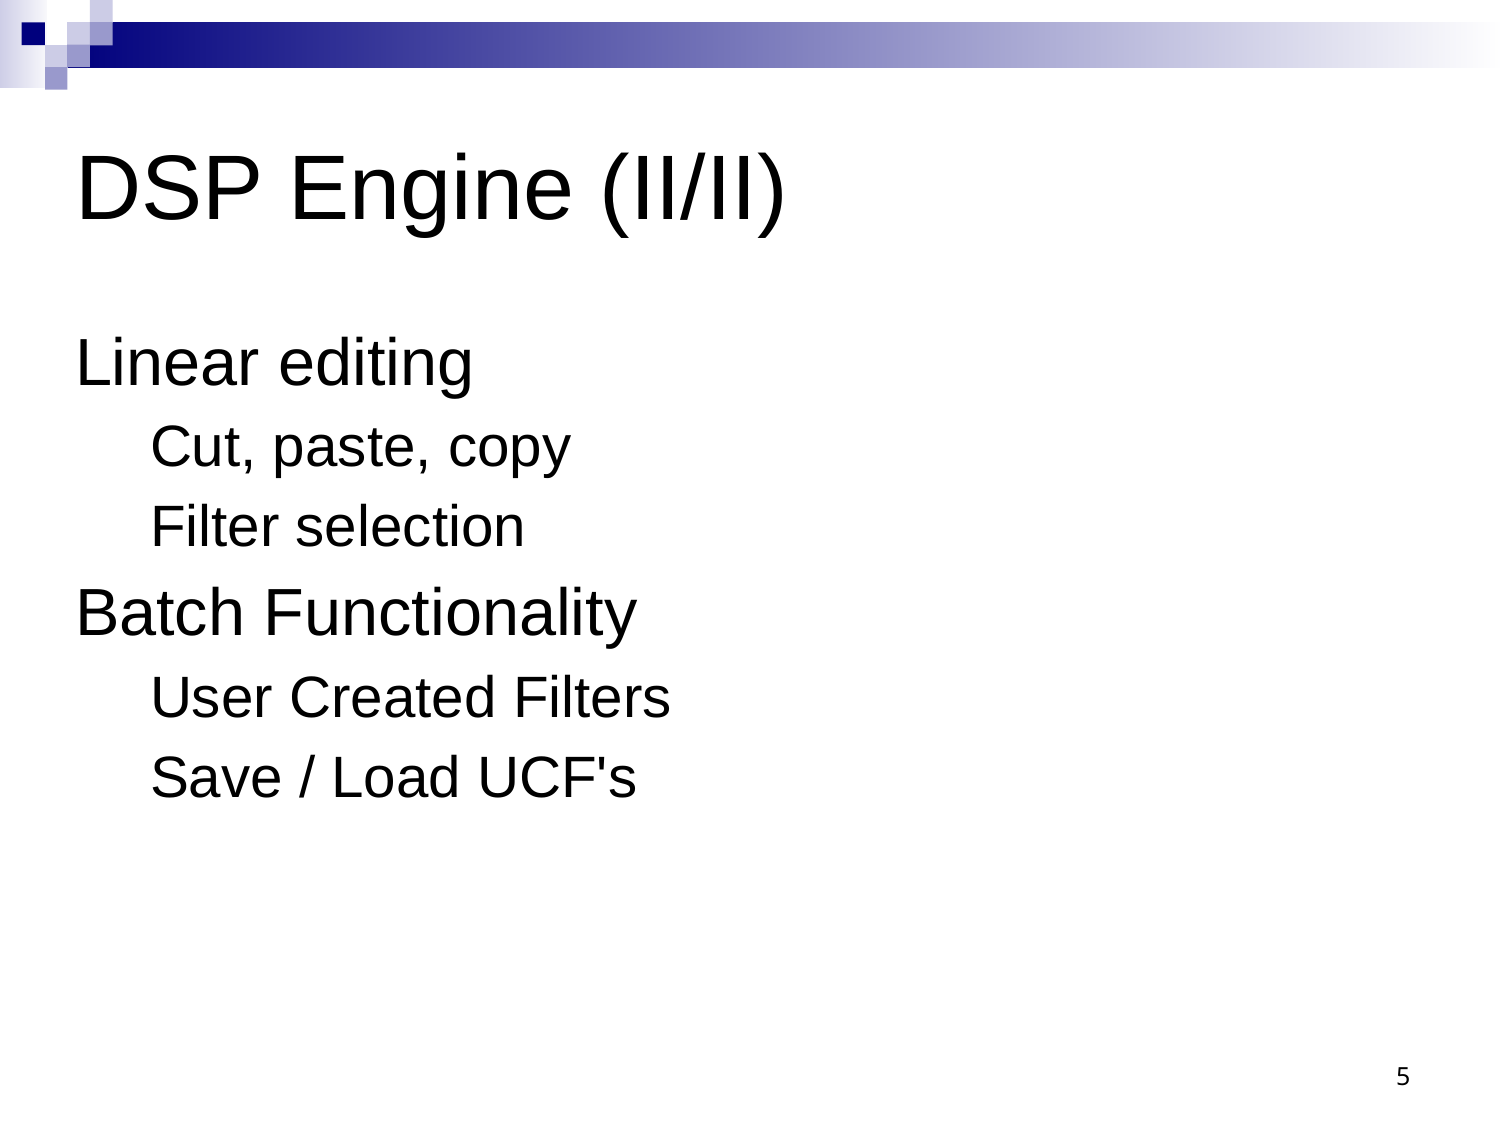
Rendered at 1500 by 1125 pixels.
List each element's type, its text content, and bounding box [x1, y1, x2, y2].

title DSP Engine (II/II) [75, 77, 1426, 298]
list Linear editing Cut, paste, copy Filter selection Batch Functionality User Created Filters Save / Load UCF's [75, 324, 1426, 1005]
